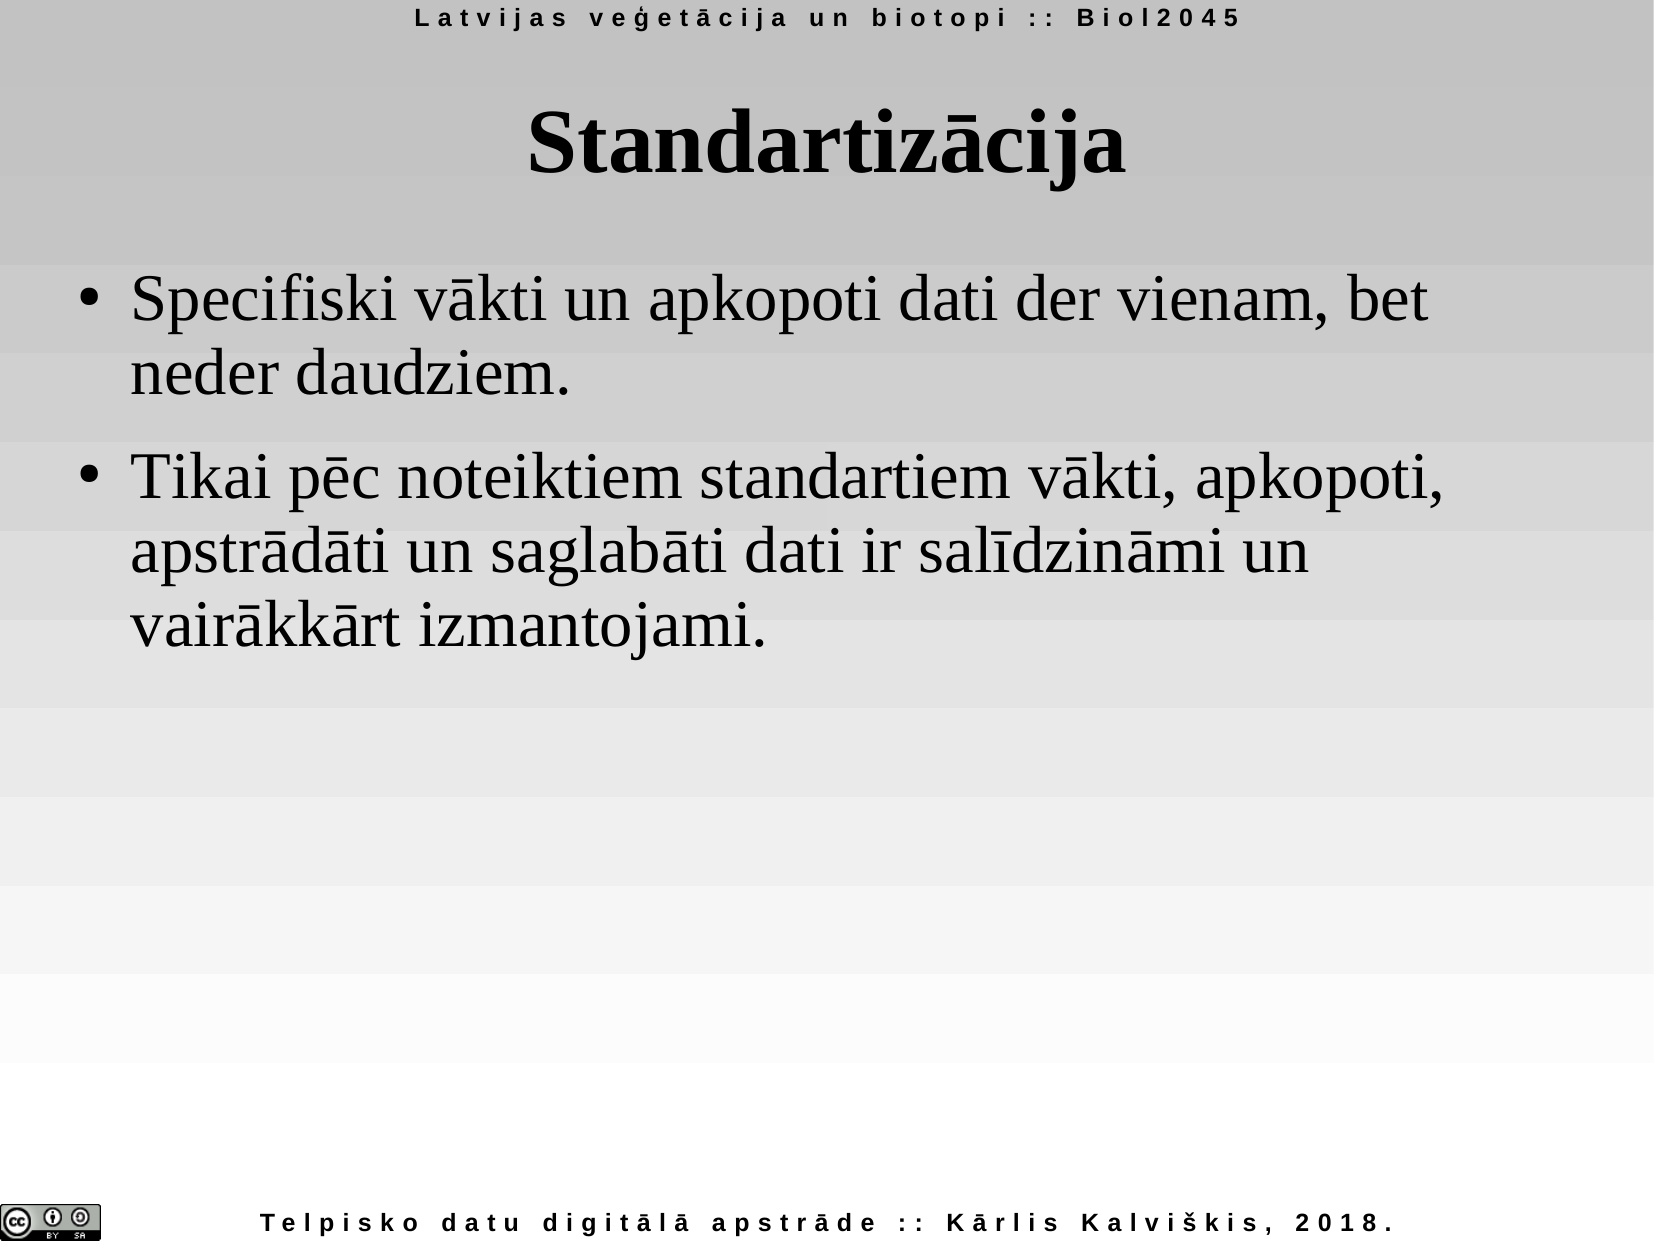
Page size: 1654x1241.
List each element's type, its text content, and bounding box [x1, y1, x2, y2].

list Specifiski vākti un apkopoti dati der vienam, bet neder daudziem. Tikai pēc noteiktiem standartiem vākti, apkopoti, apstrādāti un saglabāti dati ir salīdzināmi un vairākkārt izmantojami. [59, 261, 1596, 1175]
title Standartizācija [59, 37, 1596, 246]
picture [0, 0, 1654, 1241]
